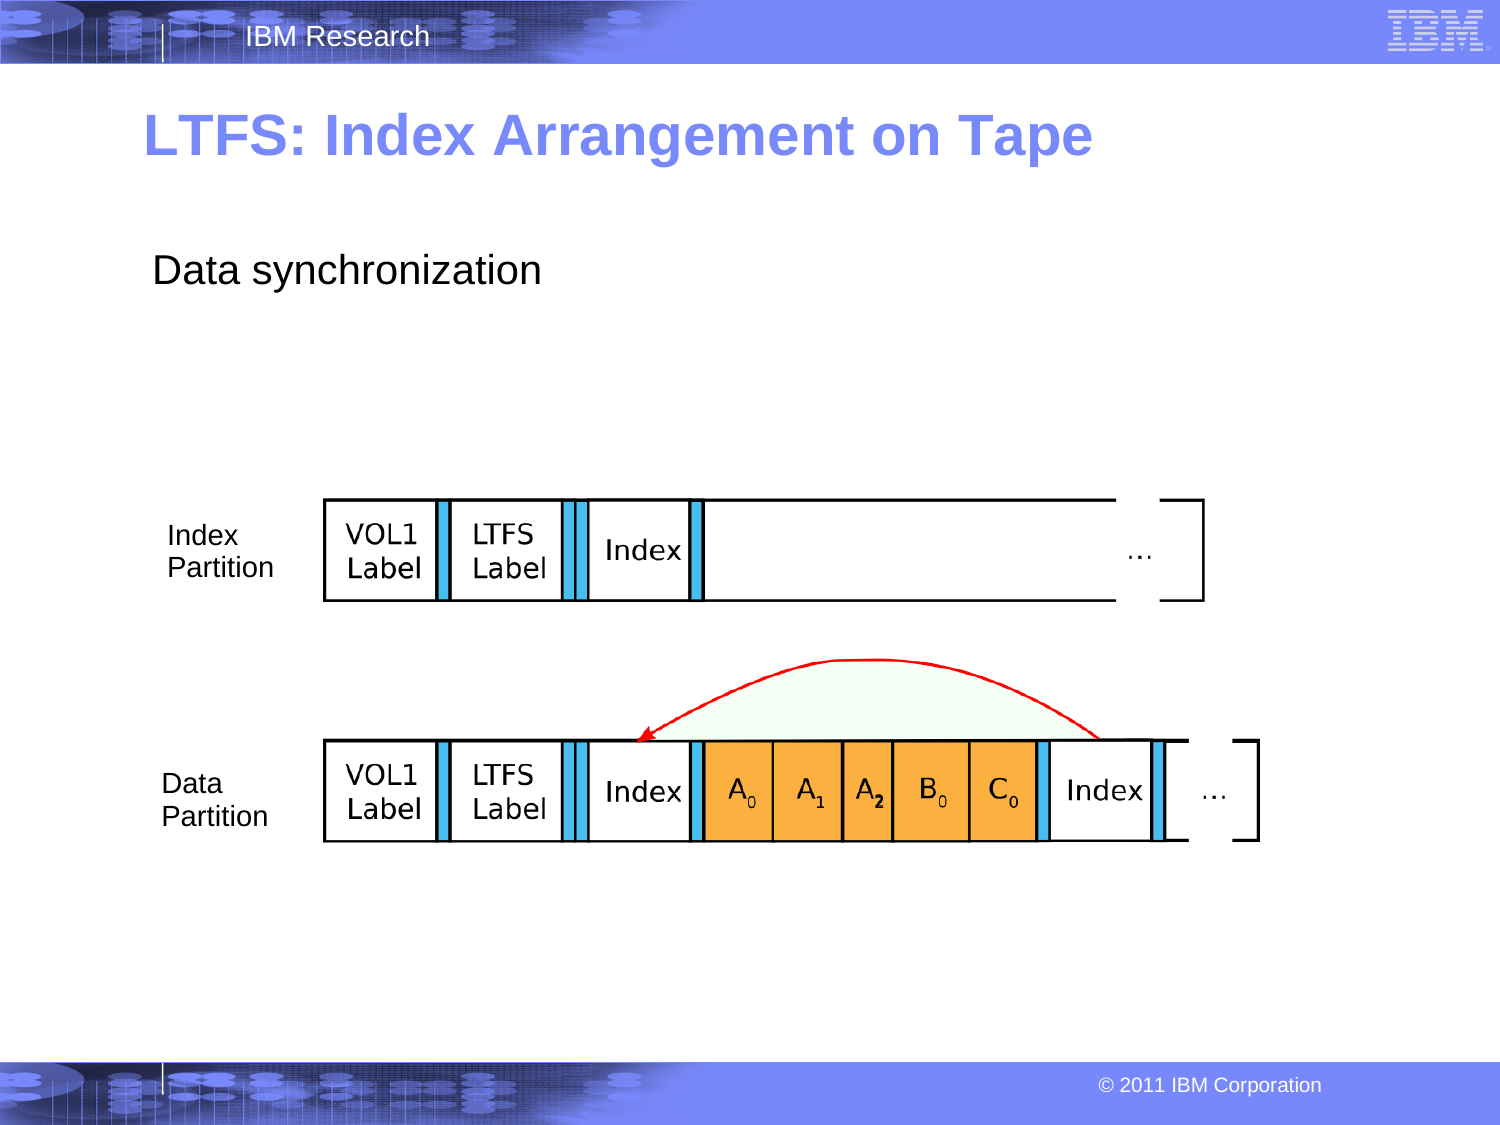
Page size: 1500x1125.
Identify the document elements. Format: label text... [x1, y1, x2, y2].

text_box Data synchronization [137, 239, 558, 301]
text_box Data Partition [146, 759, 284, 840]
picture [1, 1, 1500, 63]
picture [323, 497, 1260, 847]
picture [0, 1063, 1500, 1125]
text_box Index Partition [152, 511, 290, 592]
title LTFS: Index Arrangement on Tape [128, 87, 1480, 181]
